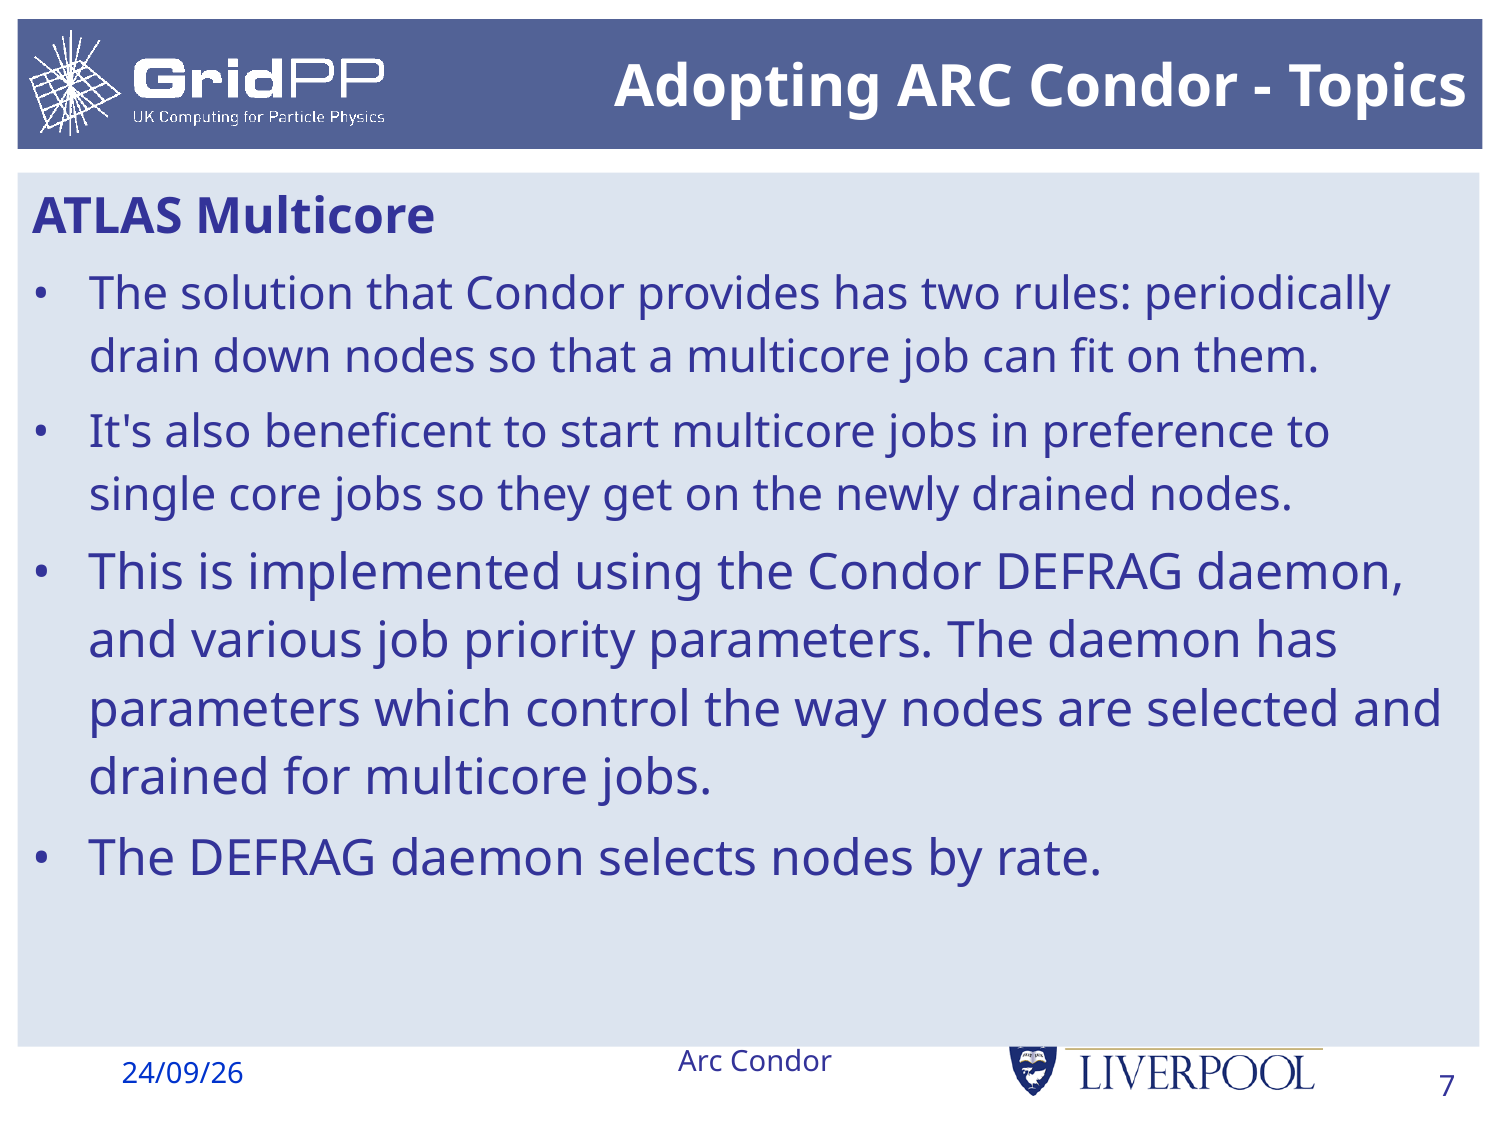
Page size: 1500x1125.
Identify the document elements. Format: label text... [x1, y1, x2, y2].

text_box <number> [1388, 1059, 1471, 1094]
title Adopting ARC Condor - Topics [513, 19, 1483, 149]
text_box 01/03/16 [29, 1046, 337, 1095]
picture [1009, 1047, 1323, 1096]
text_box Arc Condor [536, 1034, 975, 1094]
list ATLAS Multicore The solution that Condor provides has two rules: periodically drain down nodes so that a multicore job can fit on them. It's also beneficent to start multicore jobs in preference to single core jobs so they get on the newly drained nodes. This is implemented using the Condor DEFRAG daemon, and various job priority parameters. The daemon has parameters which control the way nodes are selected and drained for multicore jobs. The DEFRAG daemon selects nodes by rate. [17, 172, 1480, 928]
picture [29, 30, 384, 136]
